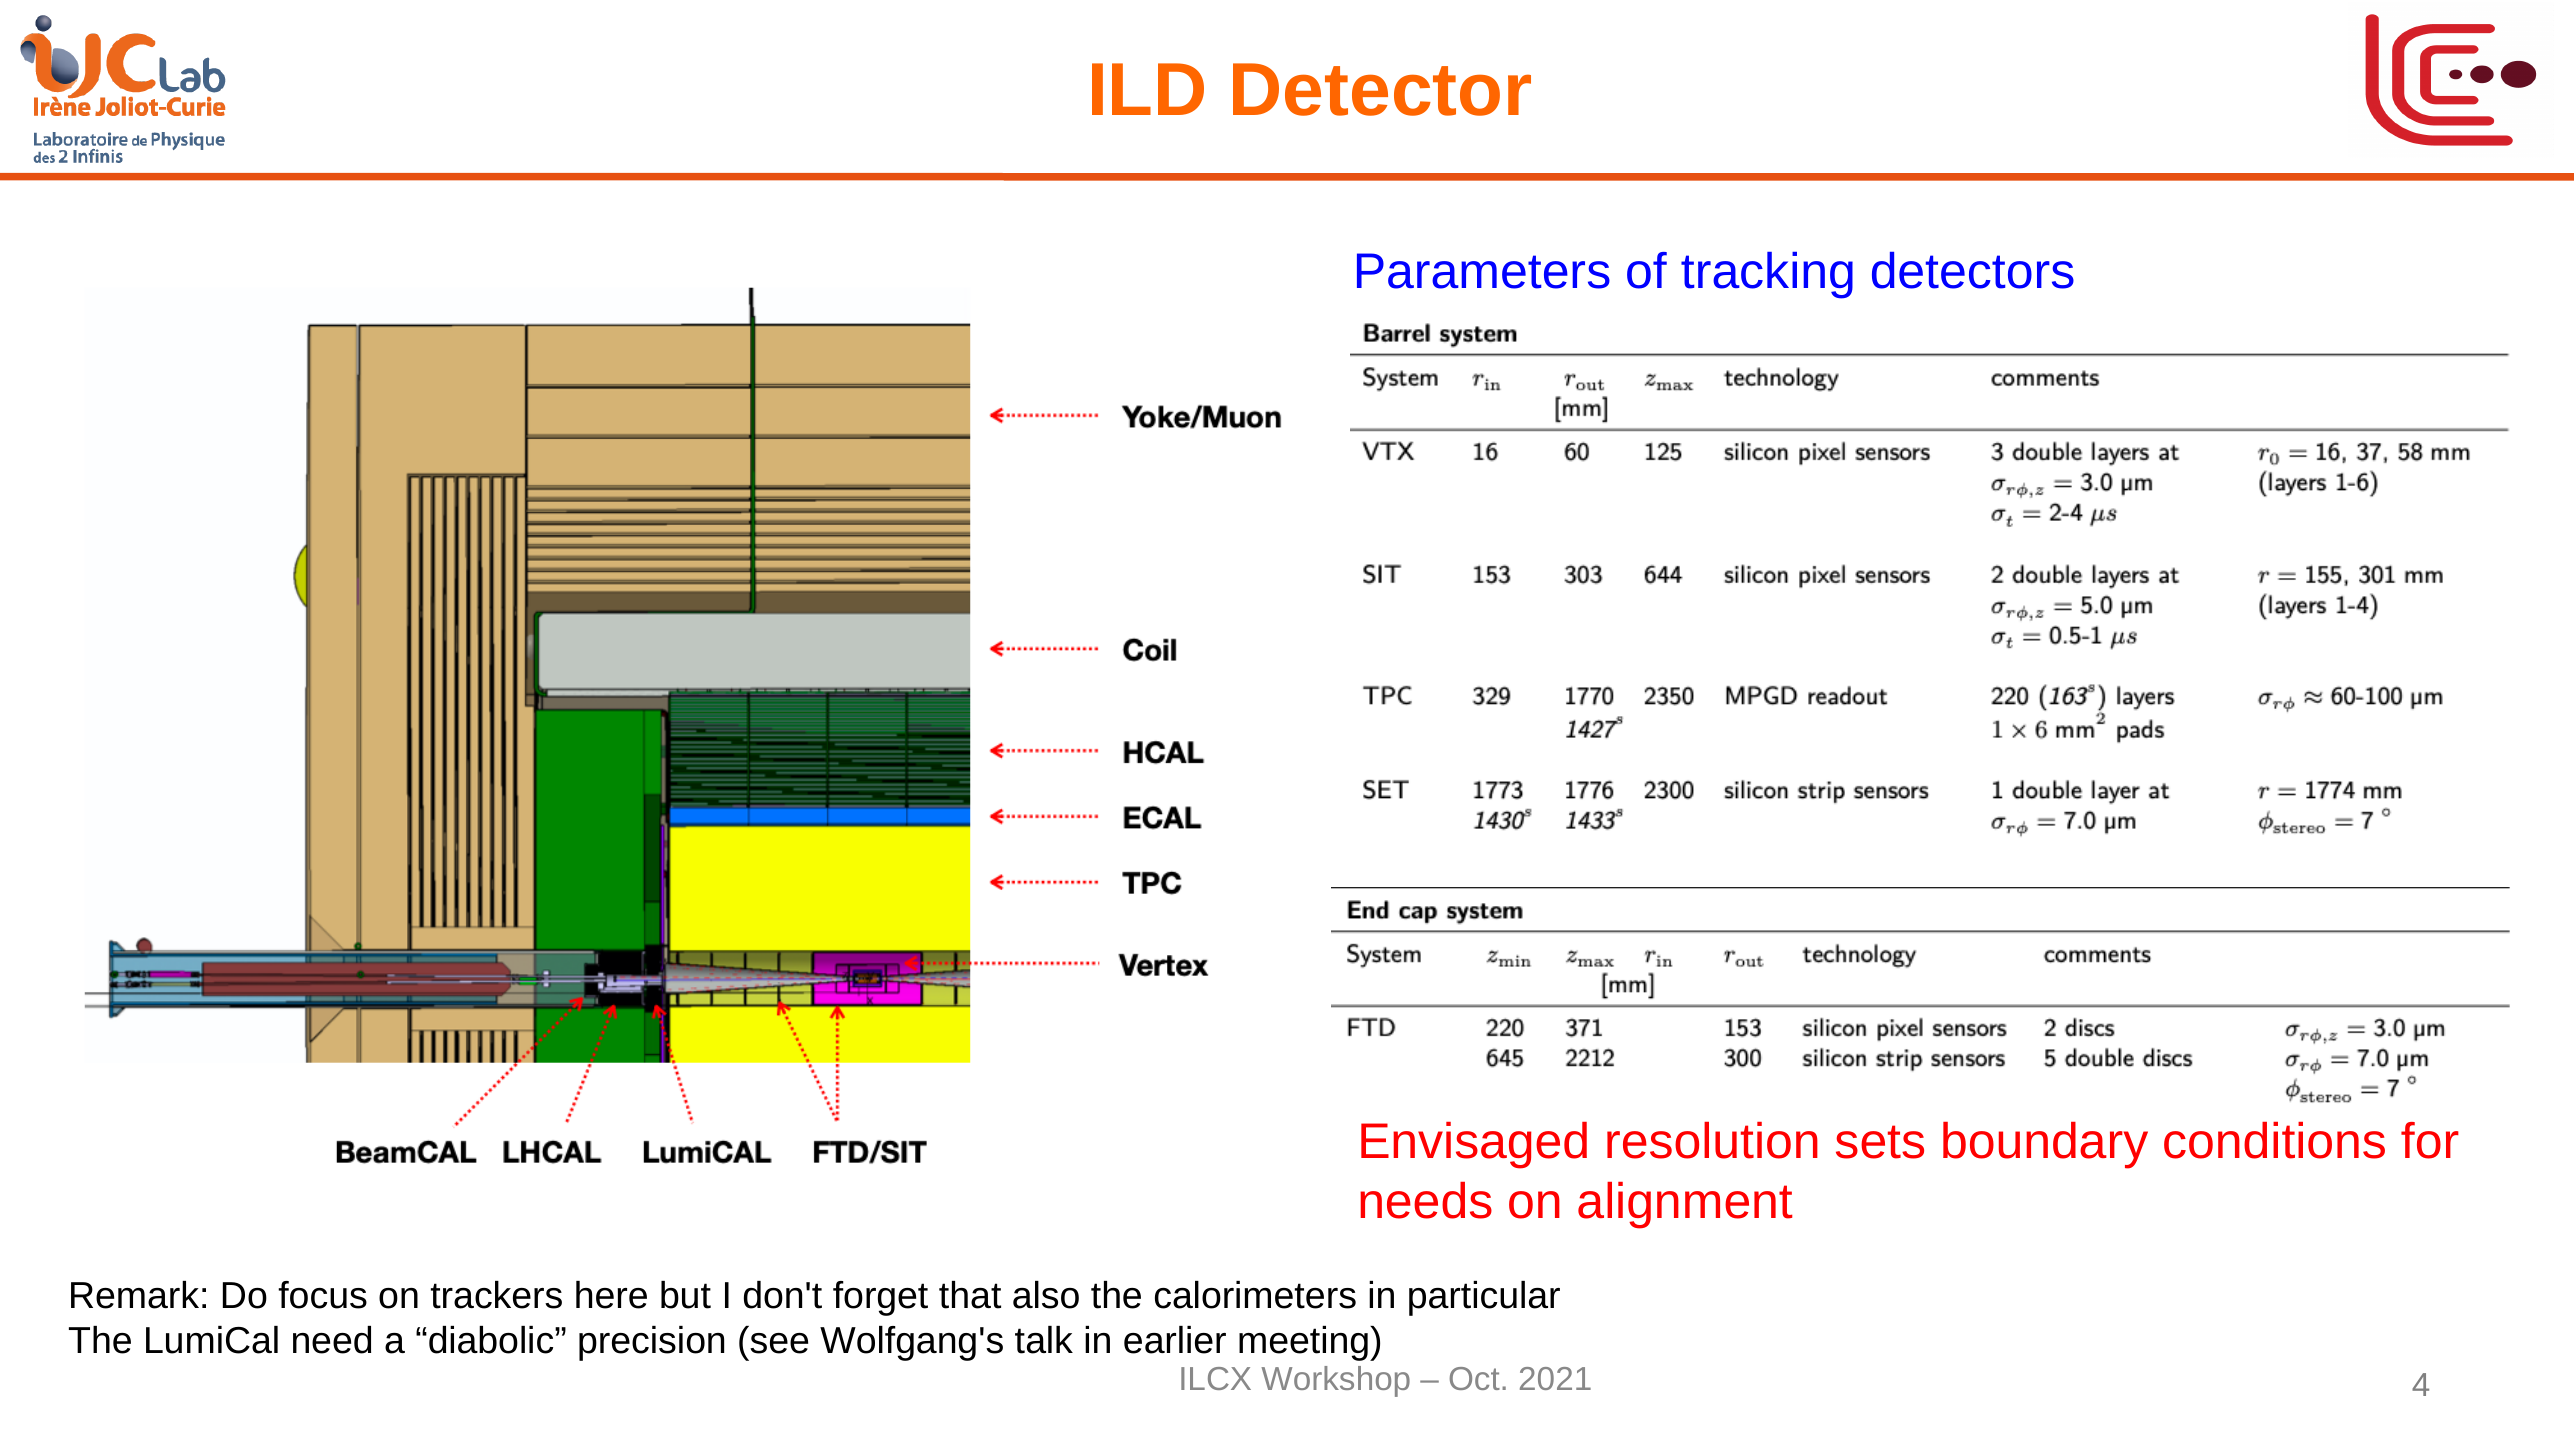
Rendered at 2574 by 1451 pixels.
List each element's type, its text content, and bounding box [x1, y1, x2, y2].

picture [4, 0, 241, 178]
text_box Envisaged resolution sets boundary conditions for needs on alignment [1342, 1101, 2477, 1237]
text_box Parameters of tracking detectors [1338, 231, 2091, 307]
title ILD Detector [226, 9, 2415, 162]
picture [2348, 2, 2554, 158]
picture [53, 270, 2516, 1191]
text_box Remark: Do focus on trackers here but I don't forget that also the calorimeters in particular The LumiCal need a “diabolic” precision (see Wolfgang's talk in earlier meeting) [53, 1263, 1579, 1369]
